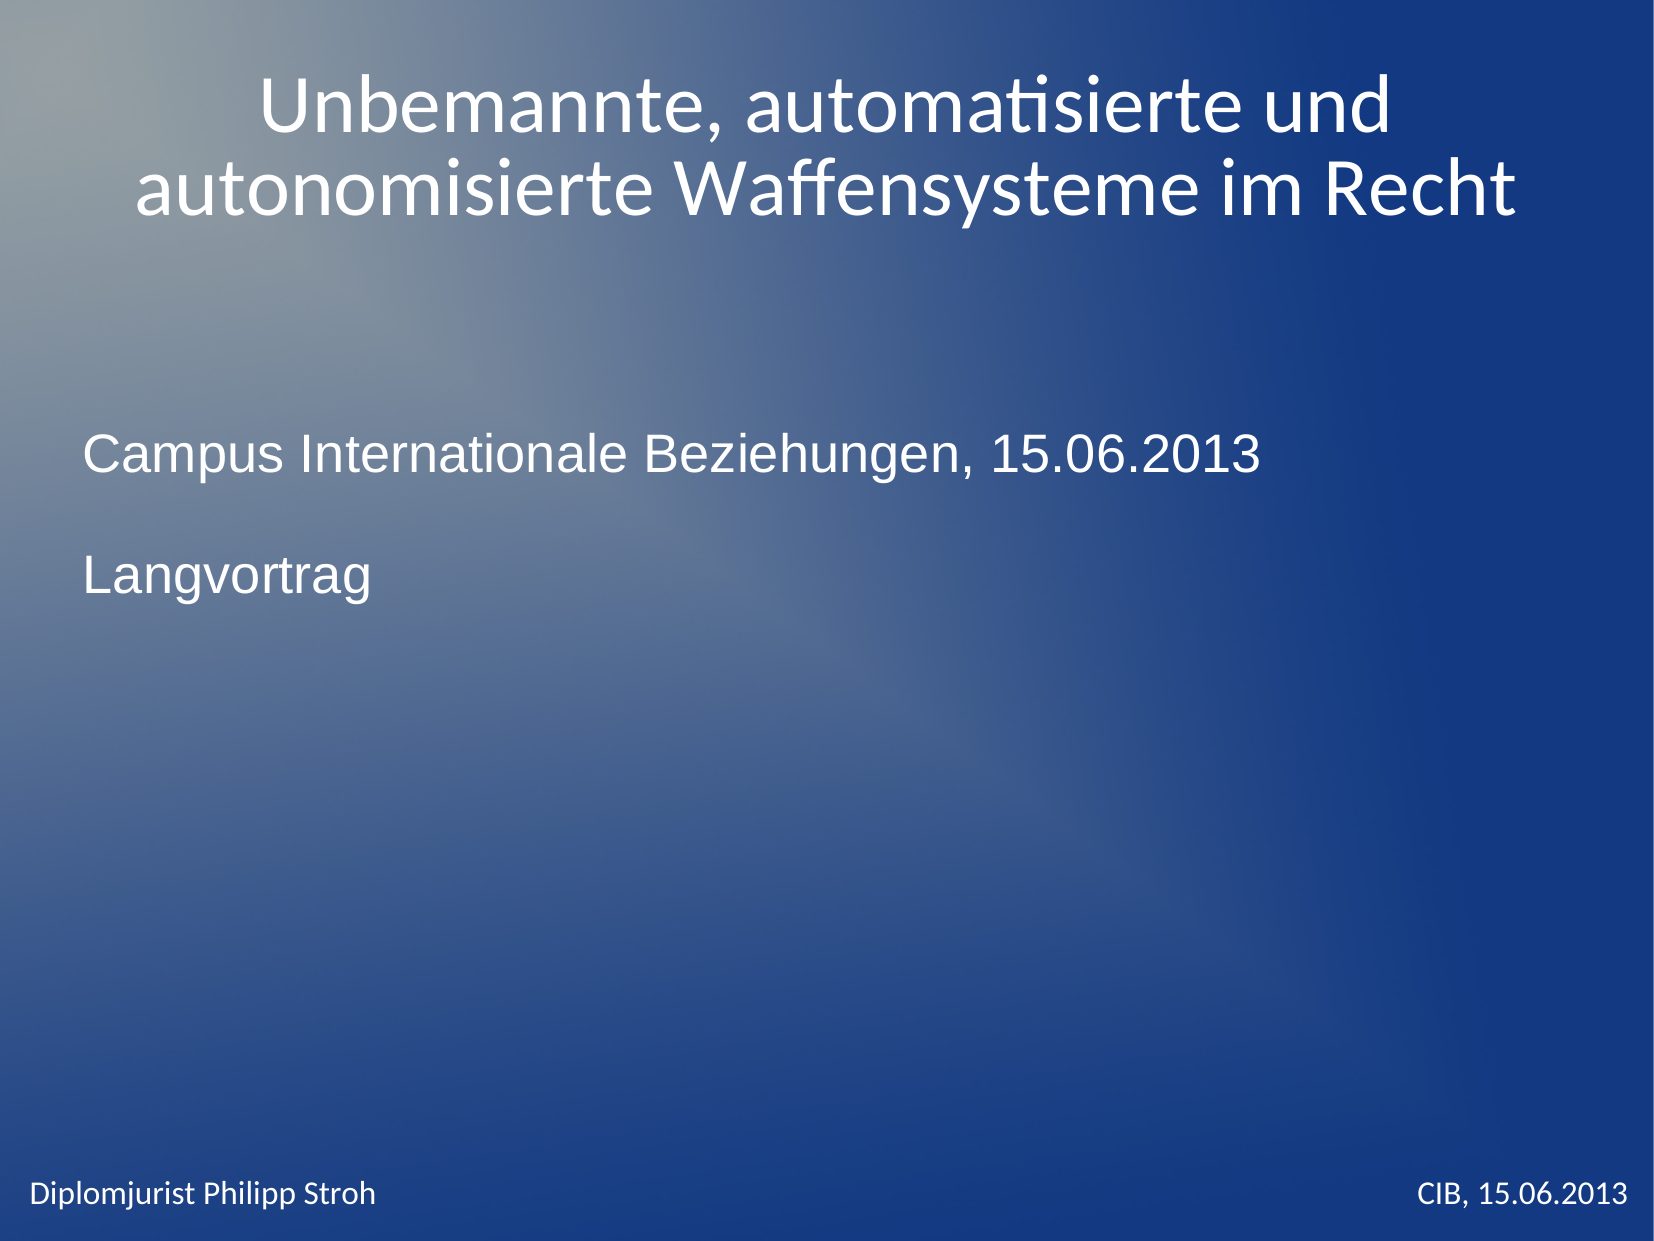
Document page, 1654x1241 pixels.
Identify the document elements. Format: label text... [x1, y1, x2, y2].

picture [0, 0, 1654, 1241]
title Diplomjurist Philipp Stroh [29, 1151, 414, 1241]
subtitle Campus Internationale Beziehungen, 15.06.2013 Langvortrag [82, 290, 1571, 739]
title Unbemannte, automatisierte und autonomisierte Waffensysteme im Recht [82, 49, 1571, 257]
title CIB, 15.06.2013 [1417, 1151, 1654, 1241]
